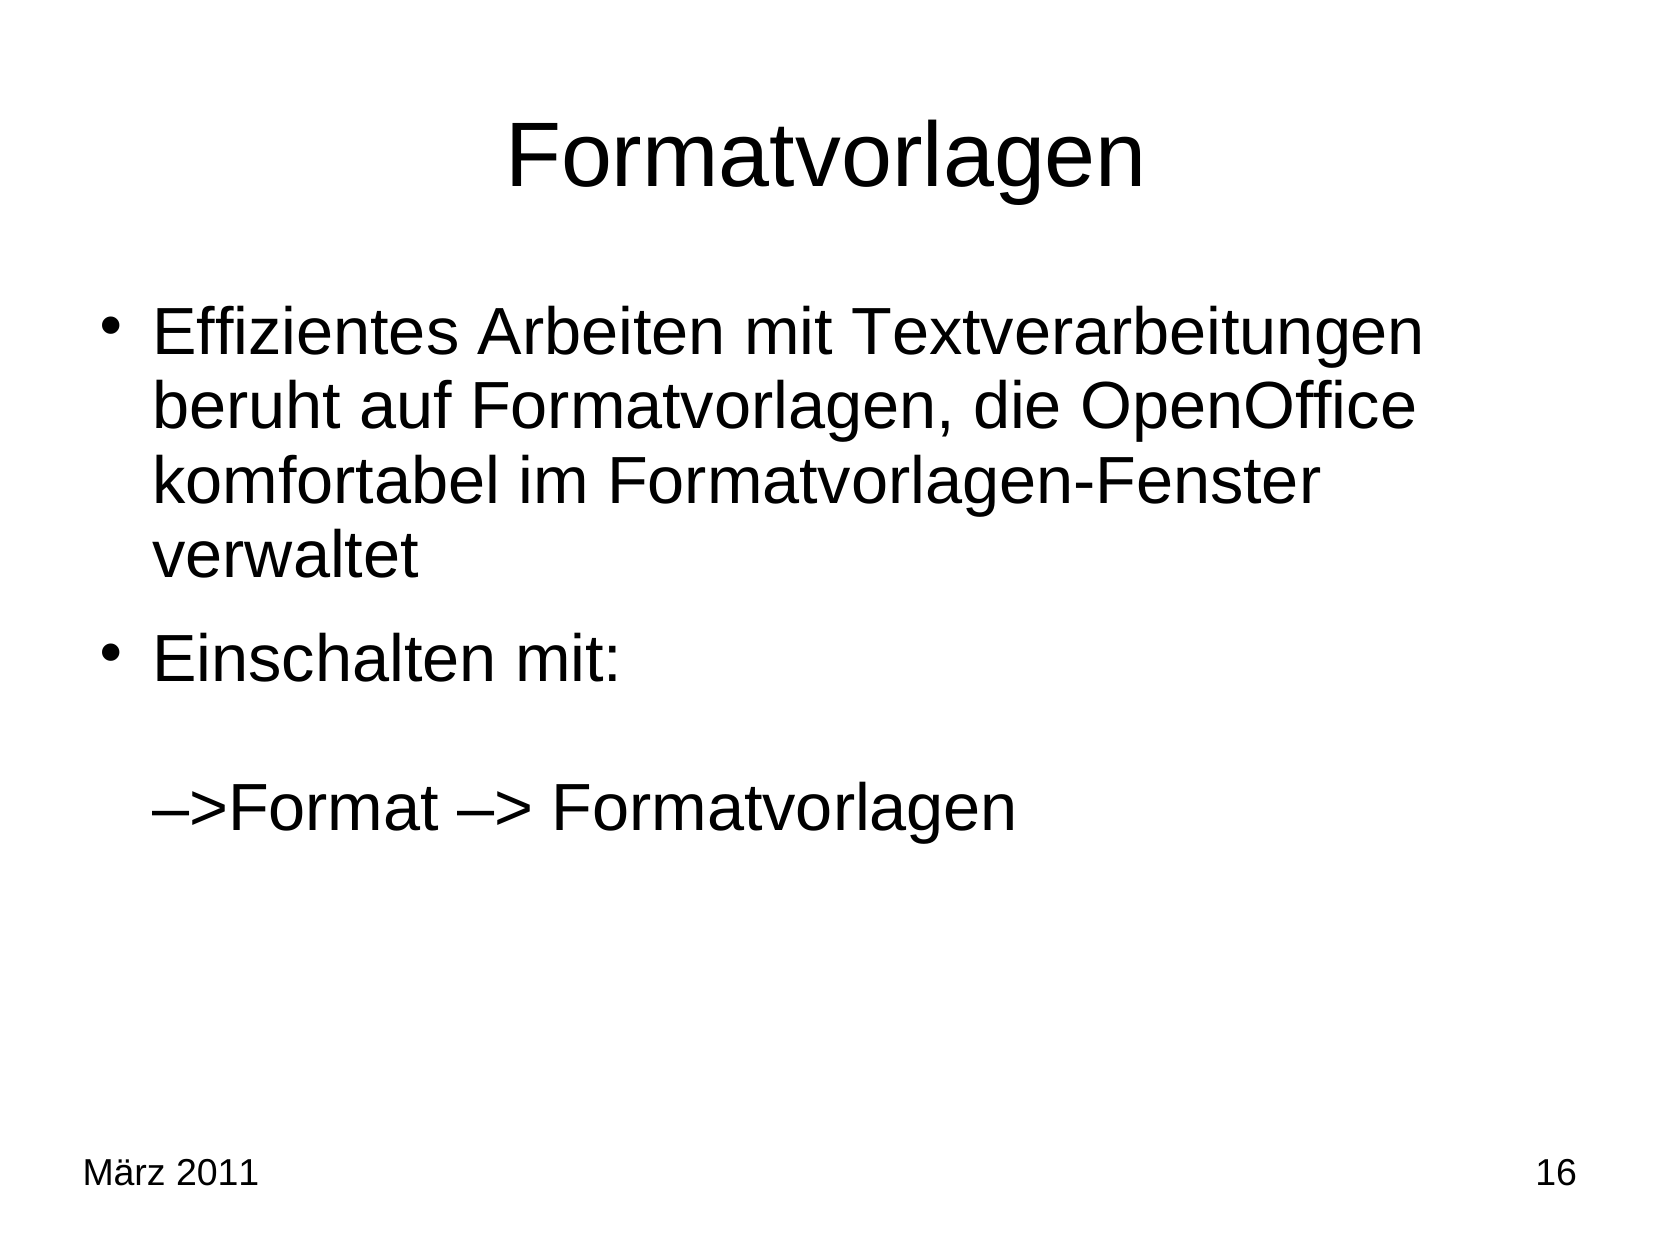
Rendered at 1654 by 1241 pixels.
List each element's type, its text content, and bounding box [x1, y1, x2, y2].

list Effizientes Arbeiten mit Textverarbeitungen beruht auf Formatvorlagen, die OpenOffice komfortabel im Formatvorlagen-Fenster verwaltet Einschalten mit: –>Format –> Formatvorlagen [82, 290, 1571, 1109]
title Formatvorlagen [82, 49, 1571, 257]
